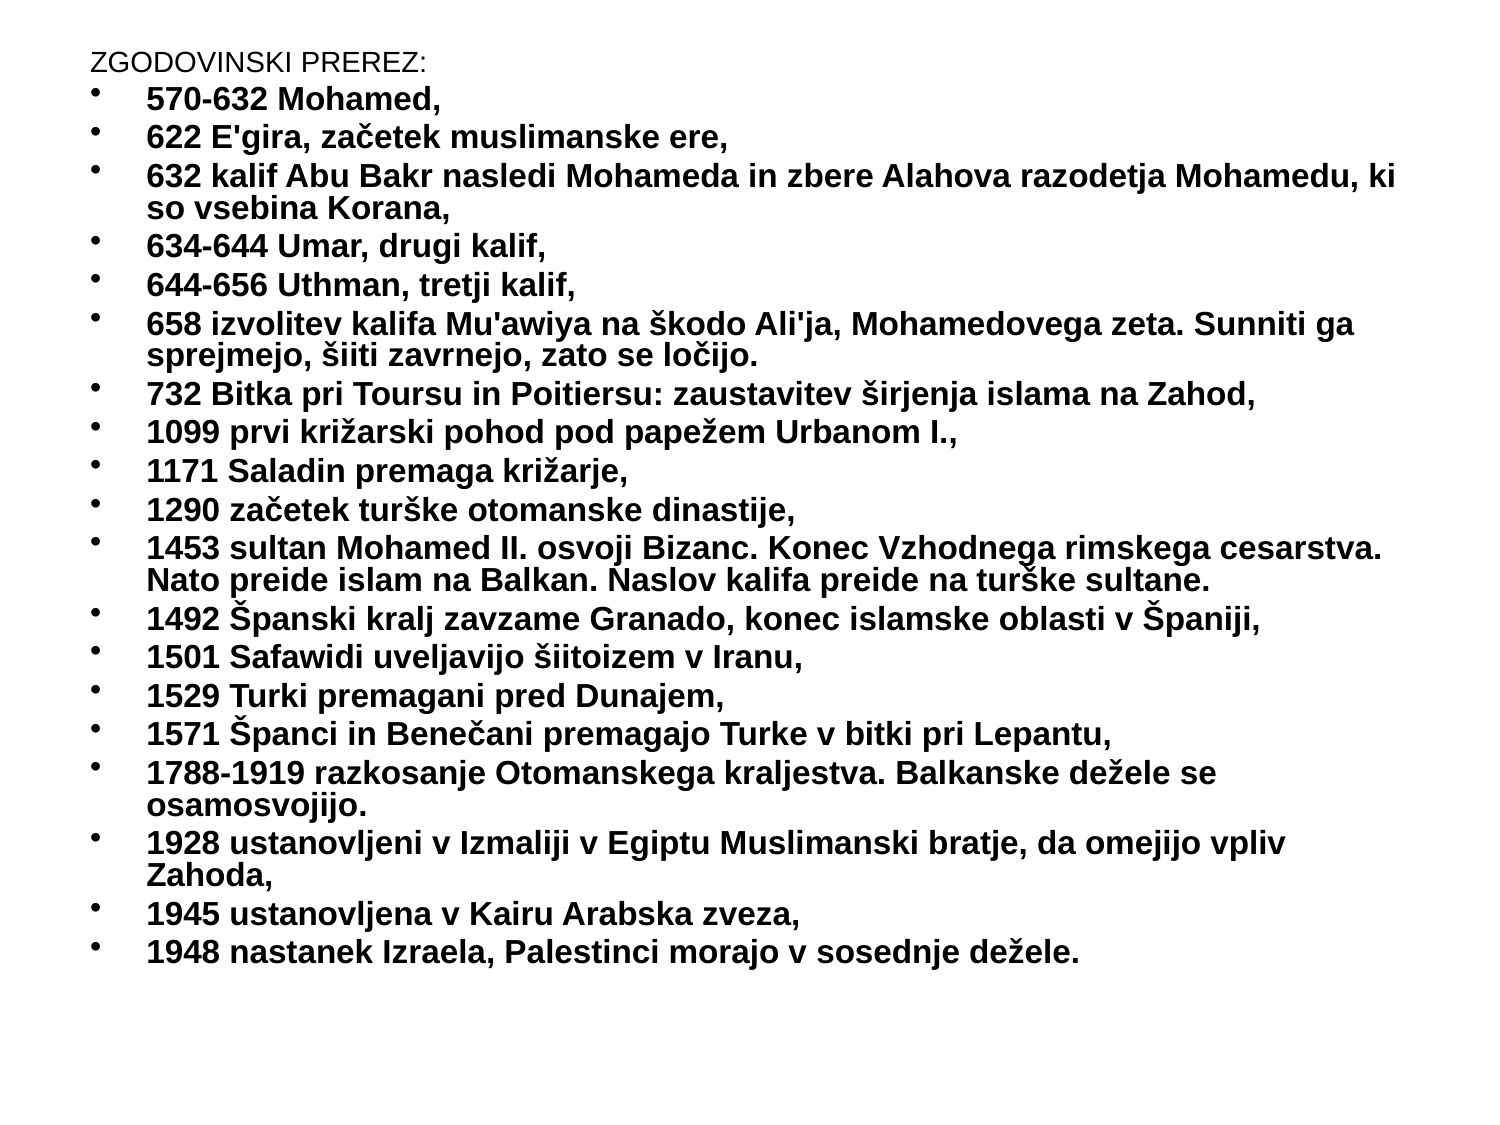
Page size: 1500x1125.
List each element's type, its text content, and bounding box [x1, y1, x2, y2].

list ZGODOVINSKI PREREZ: 570-632 Mohamed, 622 E'gira, začetek muslimanske ere, 632 kalif Abu Bakr nasledi Mohameda in zbere Alahova razodetja Mohamedu, ki so vsebina Korana, 634-644 Umar, drugi kalif, 644-656 Uthman, tretji kalif, 658 izvolitev kalifa Mu'awiya na škodo Ali'ja, Mohamedovega zeta. Sunniti ga sprejmejo, šiiti zavrnejo, zato se ločijo. 732 Bitka pri Toursu in Poitiersu: zaustavitev širjenja islama na Zahod, 1099 prvi križarski pohod pod papežem Urbanom I., 1171 Saladin premaga križarje, 1290 začetek turške otomanske dinastije, 1453 sultan Mohamed II. osvoji Bizanc. Konec Vzhodnega rimskega cesarstva. Nato preide islam na Balkan. Naslov kalifa preide na turške sultane. 1492 Španski kralj zavzame Granado, konec islamske oblasti v Španiji, 1501 Safawidi uveljavijo šiitoizem v Iranu, 1529 Turki premagani pred Dunajem, 1571 Španci in Benečani premagajo Turke v bitki pri Lepantu, 1788-1919 razkosanje Otomanskega kraljestva. Balkanske dežele se osamosvojijo. 1928 ustanovljeni v Izmaliji v Egiptu Muslimanski bratje, da omejijo vpliv Zahoda, 1945 ustanovljena v Kairu Arabska zveza, 1948 nastanek Izraela, Palestinci morajo v sosednje dežele. [75, 42, 1425, 1083]
